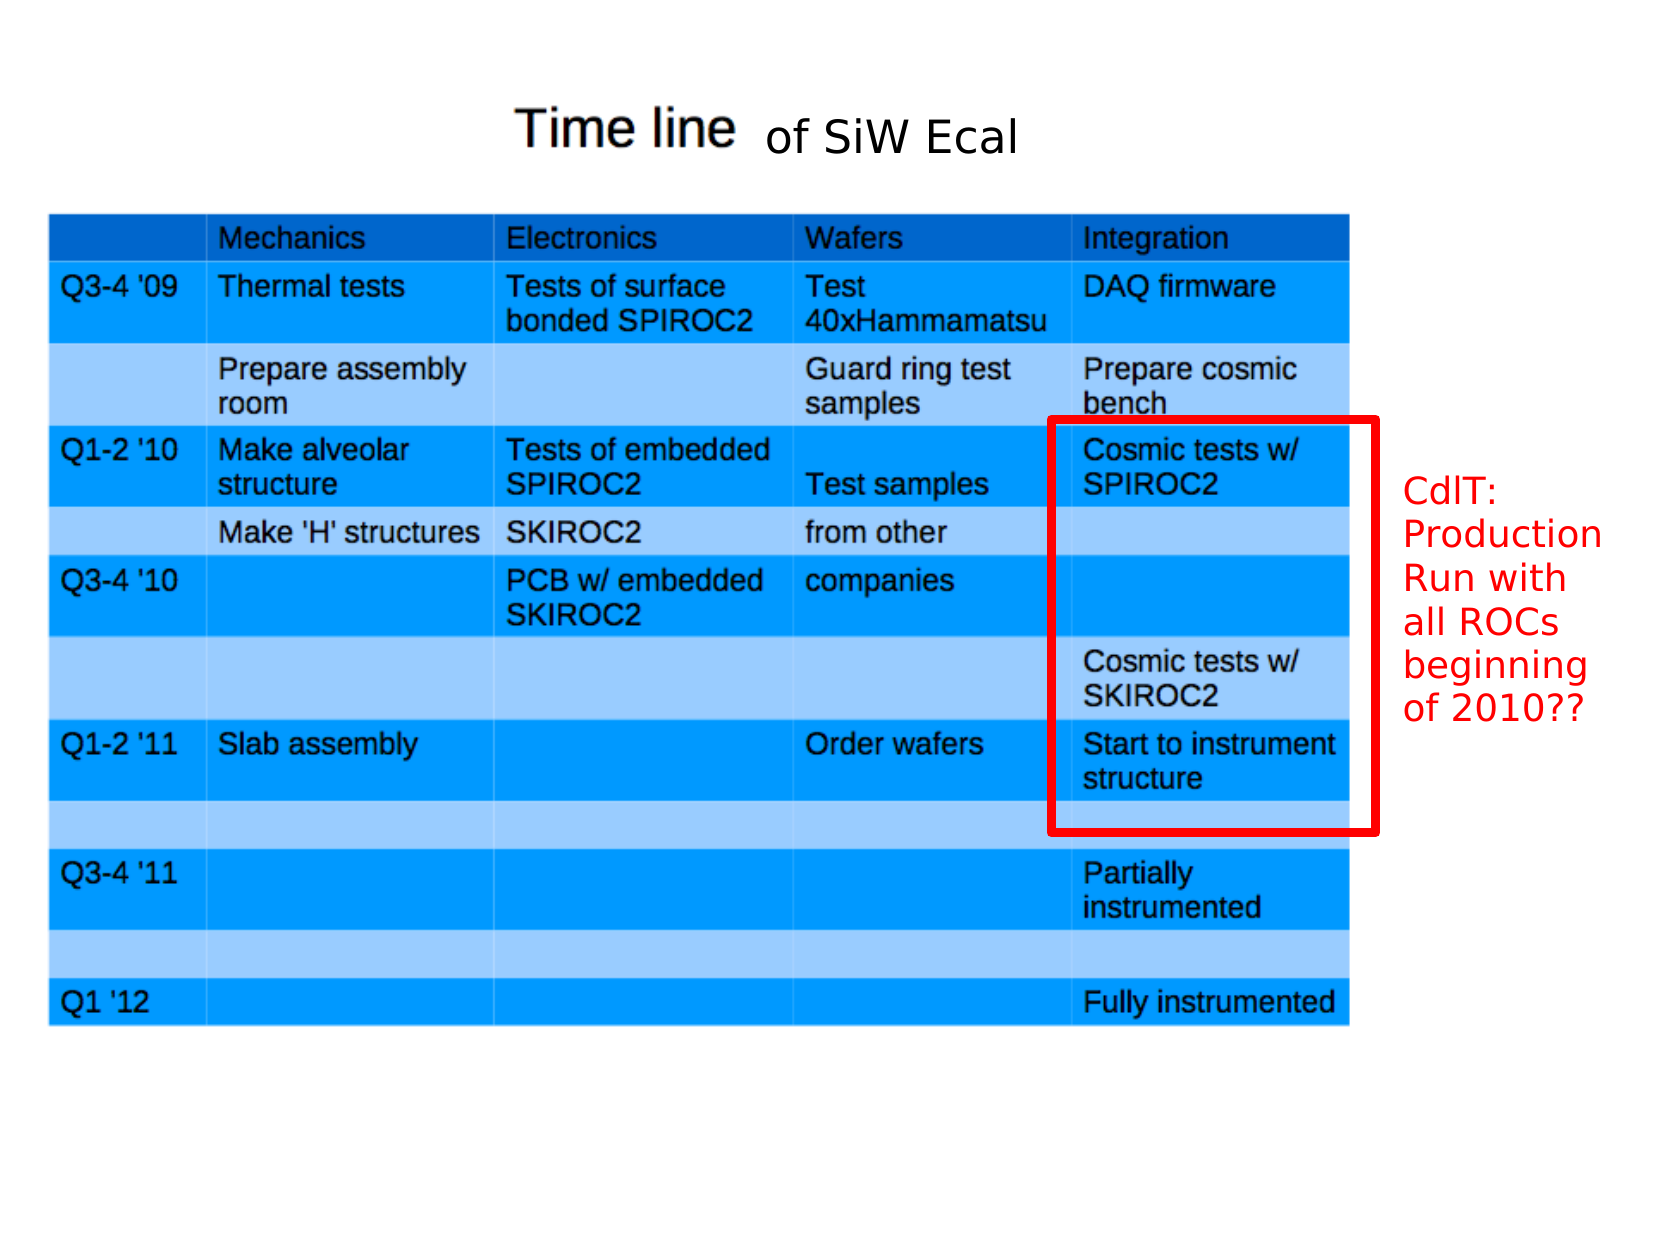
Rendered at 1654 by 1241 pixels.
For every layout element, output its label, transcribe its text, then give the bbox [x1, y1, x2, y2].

text_box of SiW Ecal [750, 103, 1030, 172]
picture [17, 58, 1362, 1050]
picture [1056, 424, 1362, 828]
text_box CdlT: Production Run with all ROCs beginning of 2010?? [1387, 462, 1615, 739]
